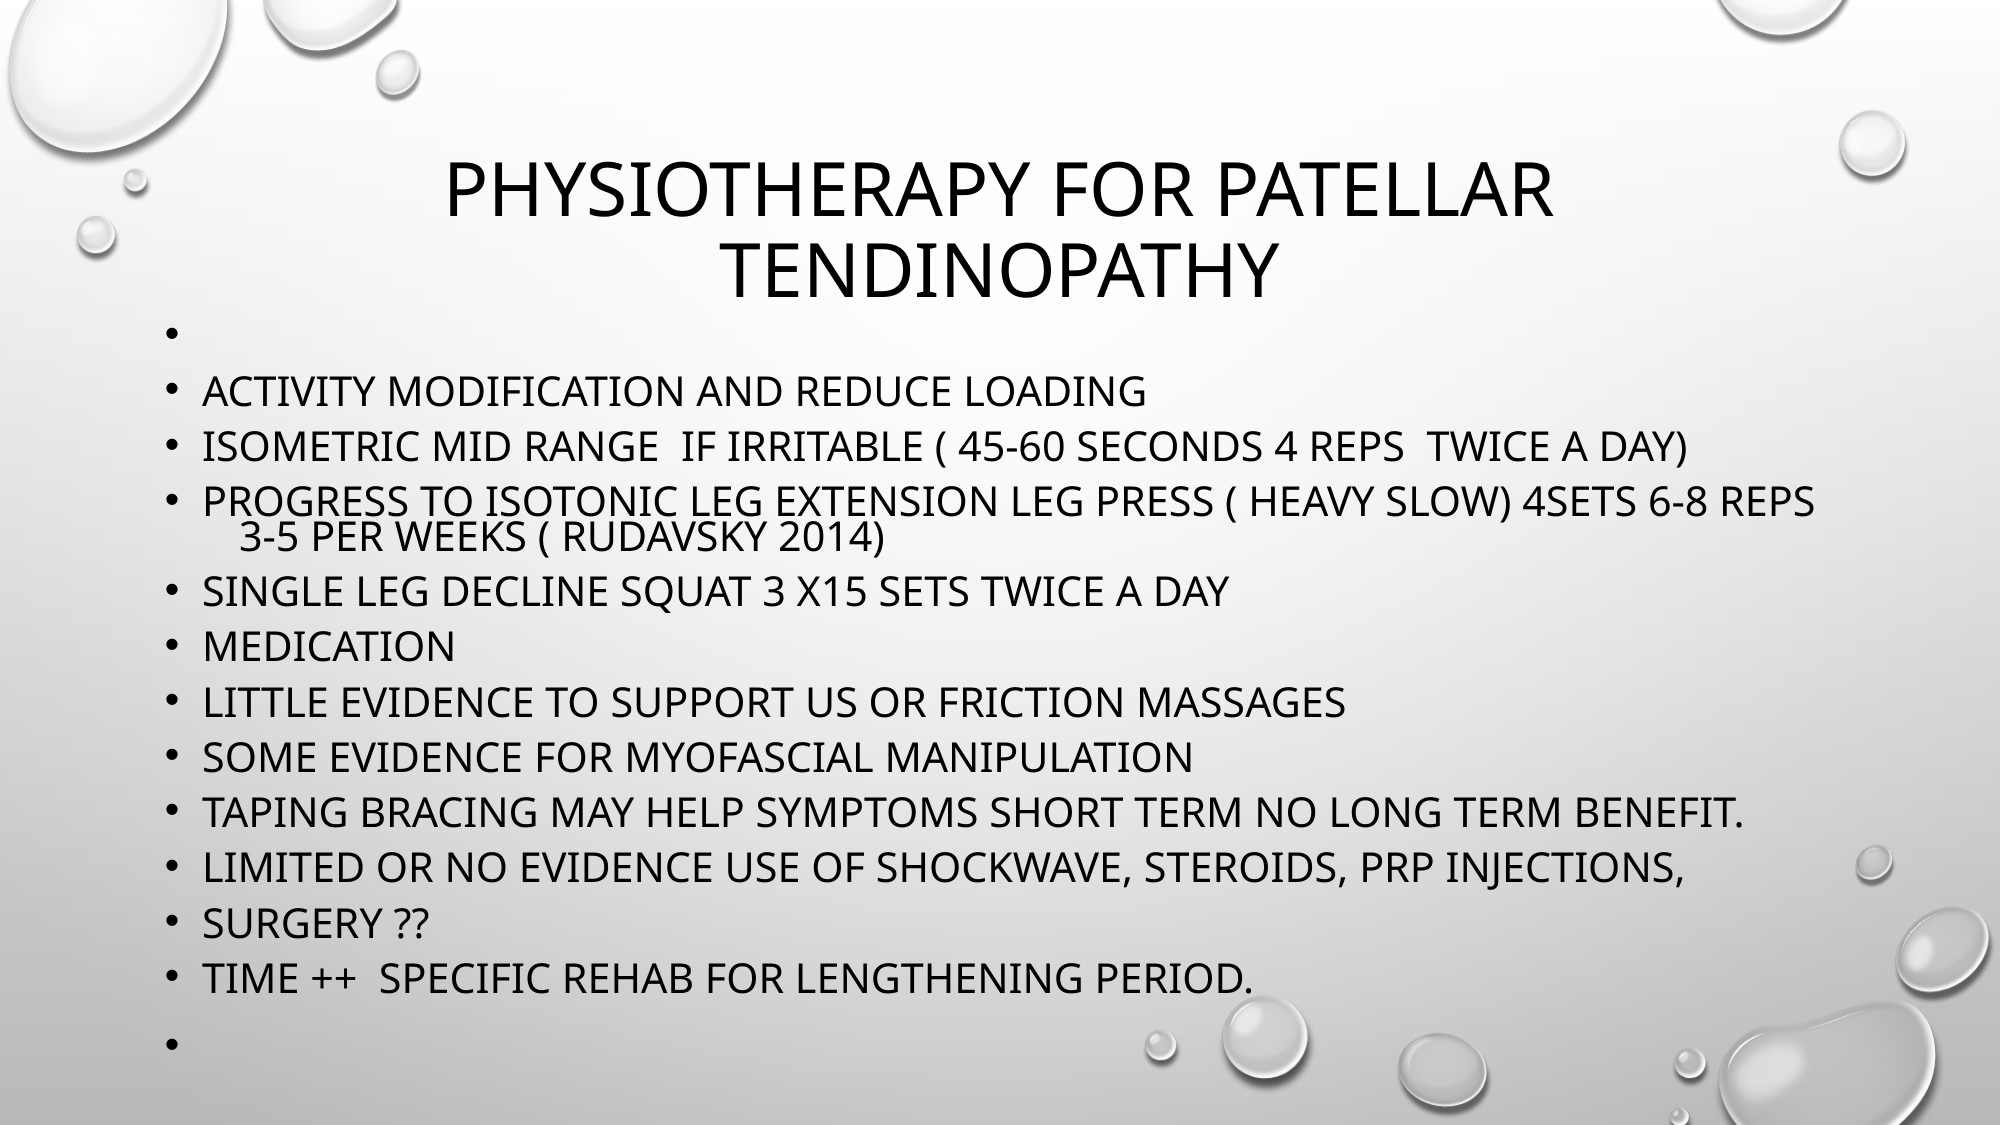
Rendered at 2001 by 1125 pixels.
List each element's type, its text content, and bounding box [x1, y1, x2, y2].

list Activity modification and reduce loading Isometric mid range if irritable ( 45-60 seconds 4 reps twice a day) progress to isotonic leg extension leg press ( heavy slow) 4sets 6-8 reps 3-5 per weeks ( Rudavsky 2014) Single leg decline squat 3 x15 sets twice a day Medication Little evidence to support us or friction massages Some evidence for myofascial manipulation Taping bracing may help symptoms short term no long term benefit. Limited or no evidence use of shockwave, steroids, PRP injections, Surgery ?? Time ++ specific rehab for lengthening period. [149, 301, 1875, 1016]
title Physiotherapy for patellar tendinopathy [149, 101, 1851, 301]
